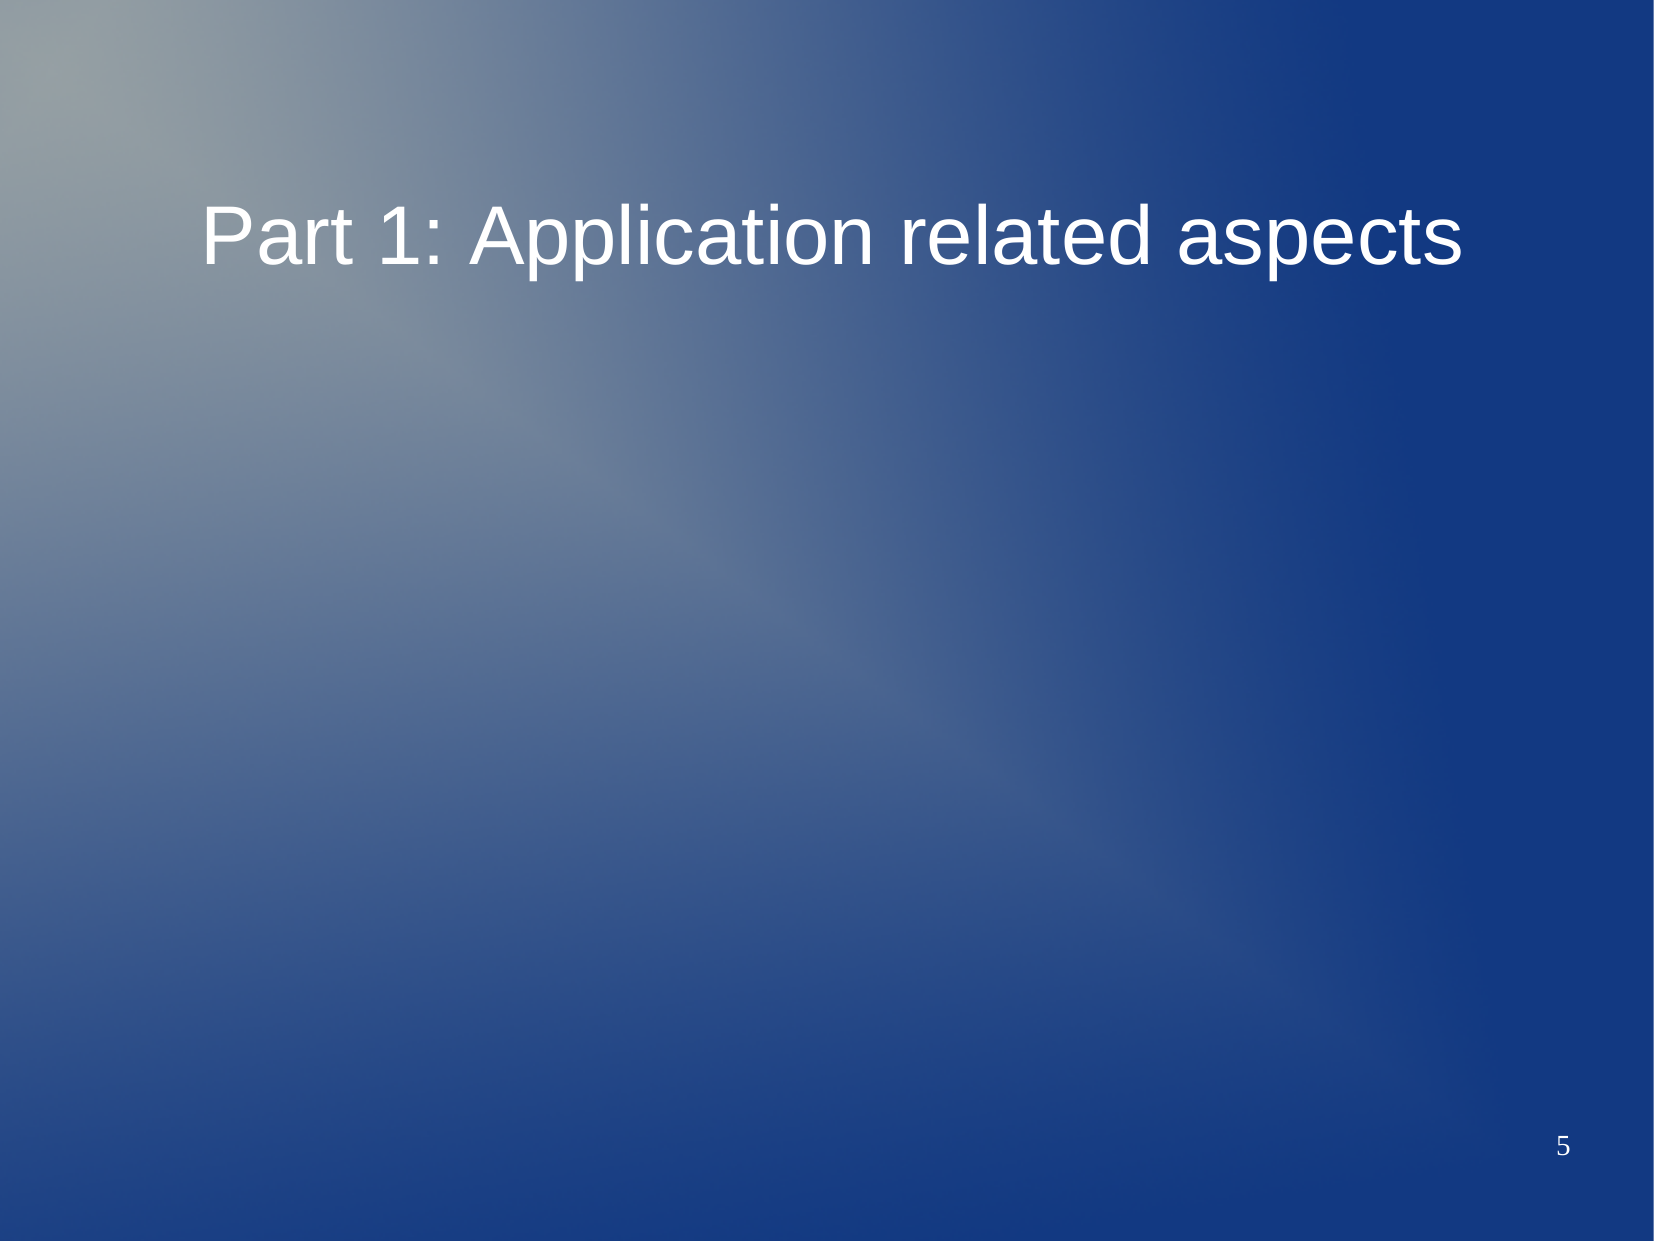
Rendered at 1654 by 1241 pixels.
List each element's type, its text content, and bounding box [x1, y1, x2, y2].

title Part 1: Application related aspects [88, 147, 1577, 325]
picture [0, 0, 1654, 1241]
